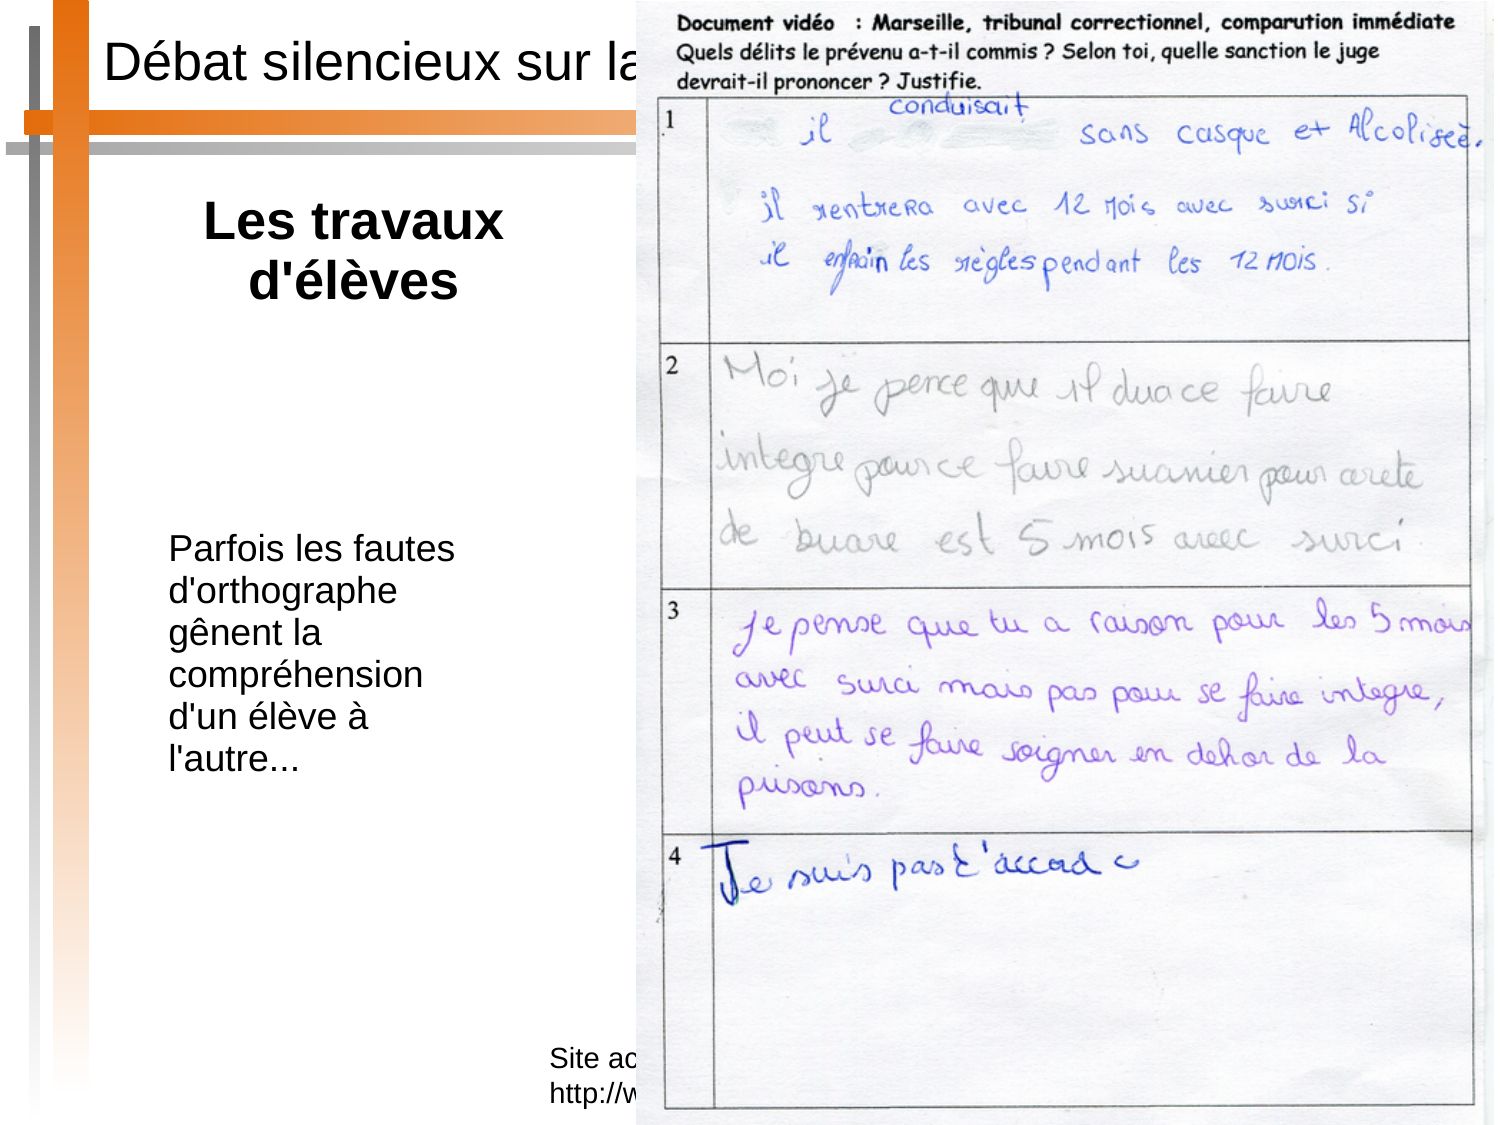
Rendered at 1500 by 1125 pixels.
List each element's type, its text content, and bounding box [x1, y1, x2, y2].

picture [636, 0, 1494, 1125]
text_box Parfois les fautes d'orthographe gênent la compréhension d'un élève à l'autre... [153, 519, 508, 787]
text_box Débat silencieux sur la justice [89, 23, 636, 99]
text_box [5, 0, 636, 1121]
text_box Les travaux d'élèves [118, 183, 591, 322]
text_box Site académique d’histoire-géographie : Terre Ouverte http://www.pedagogie.ac-aix-marseille.fr/jcms/c_43559/fr/accueil [534, 1031, 636, 1117]
